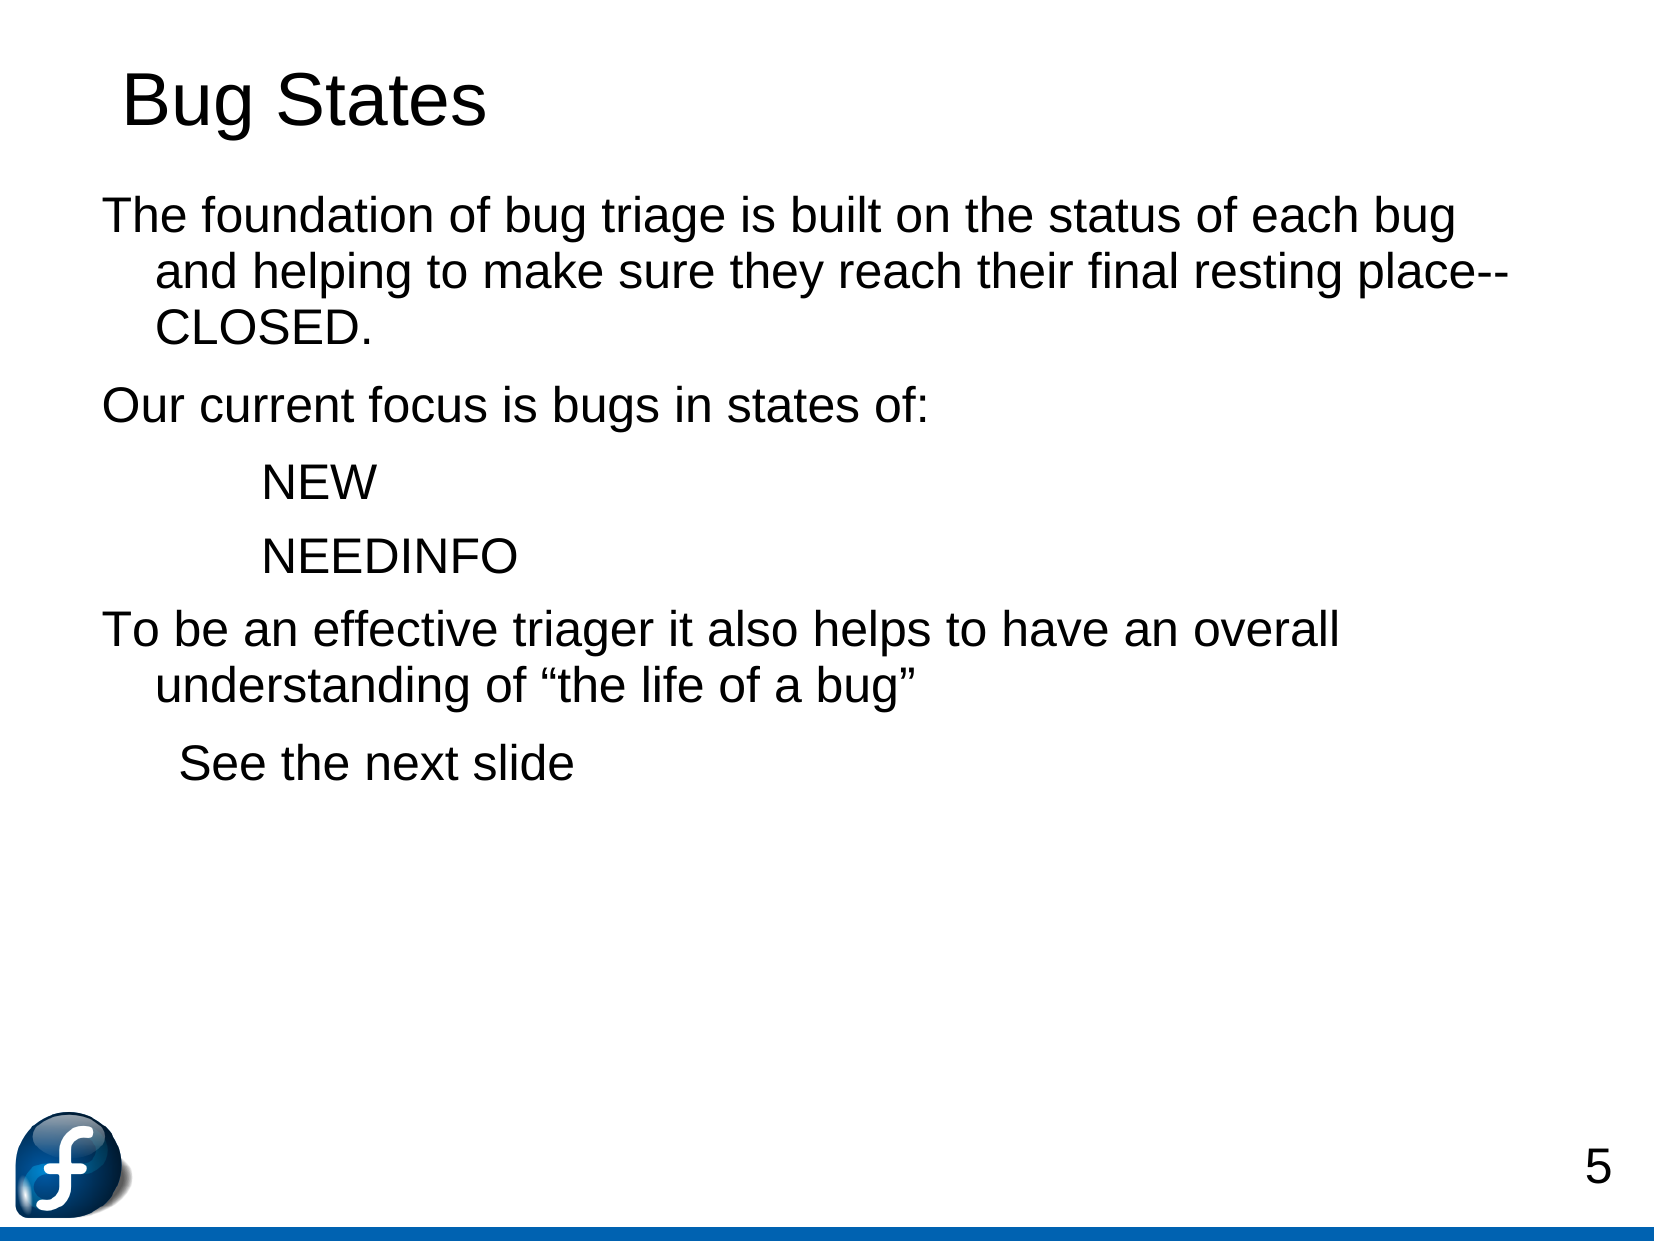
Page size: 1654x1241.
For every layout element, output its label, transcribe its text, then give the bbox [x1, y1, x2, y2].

picture [11, 1105, 133, 1227]
list The foundation of bug triage is built on the status of each bug and helping to make sure they reach their final resting place--CLOSED. Our current focus is bugs in states of: NEW NEEDINFO To be an effective triager it also helps to have an overall understanding of “the life of a bug” See the next slide [83, 187, 1538, 1126]
title Bug States [121, 37, 1533, 161]
text_box <number> [1384, 1137, 1613, 1201]
